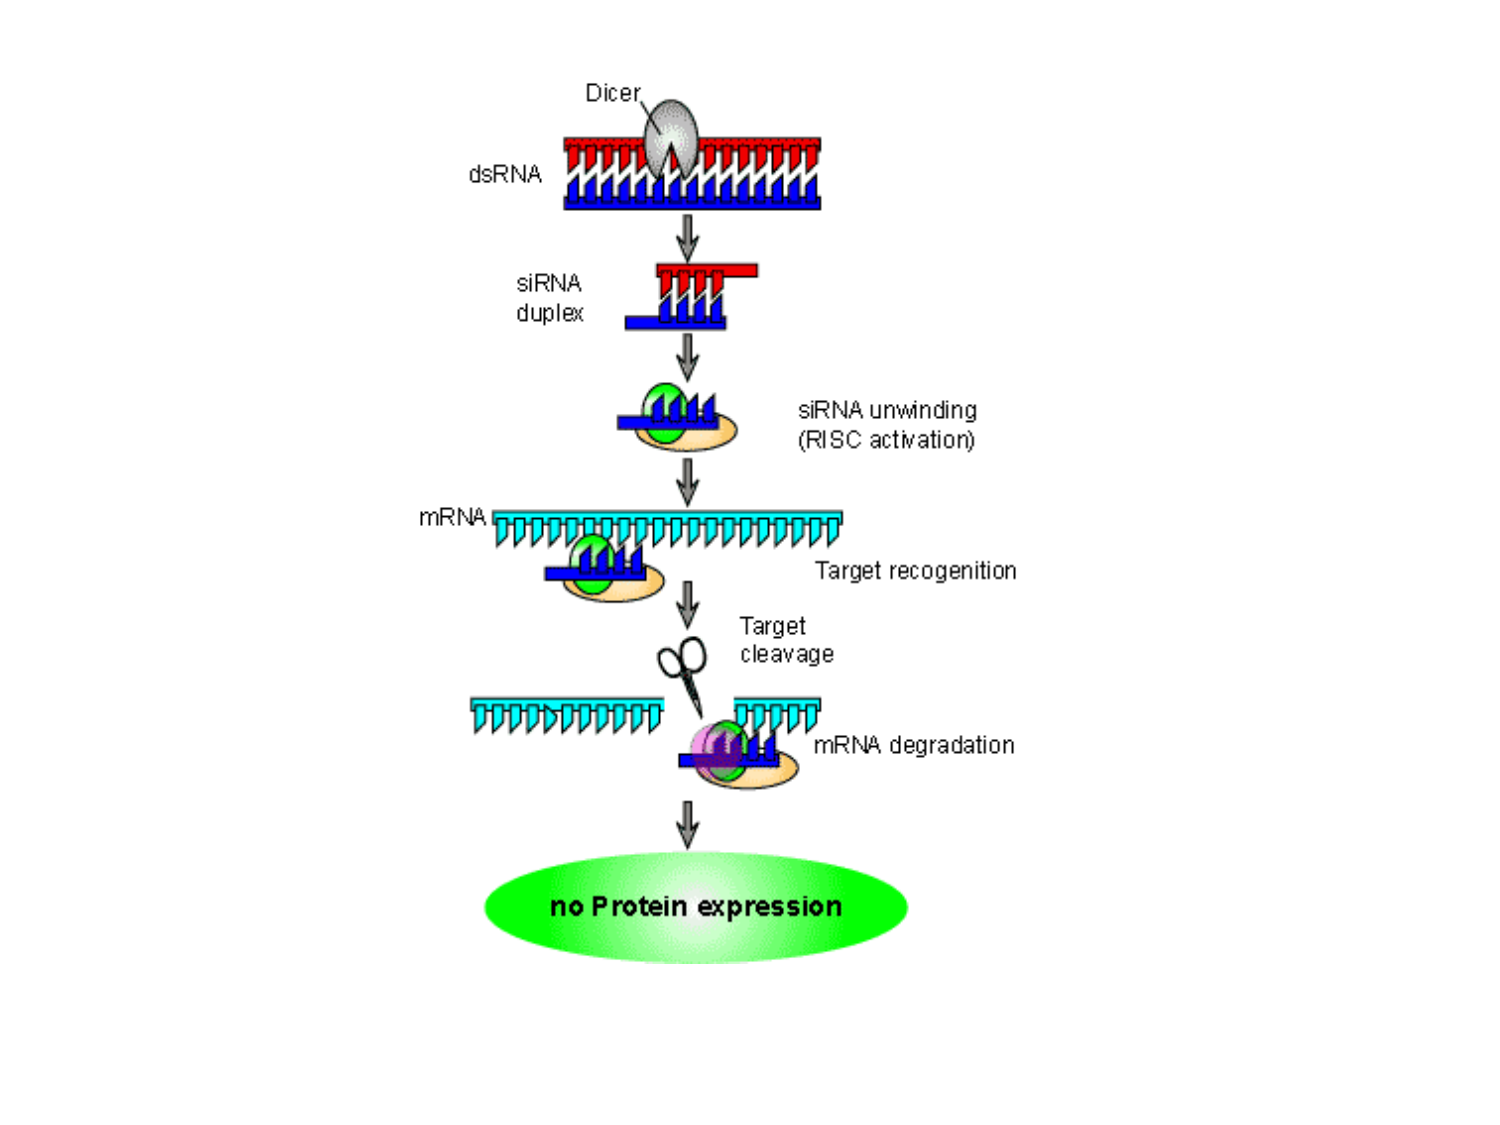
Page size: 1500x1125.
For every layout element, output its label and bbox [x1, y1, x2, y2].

picture [419, 78, 1020, 965]
